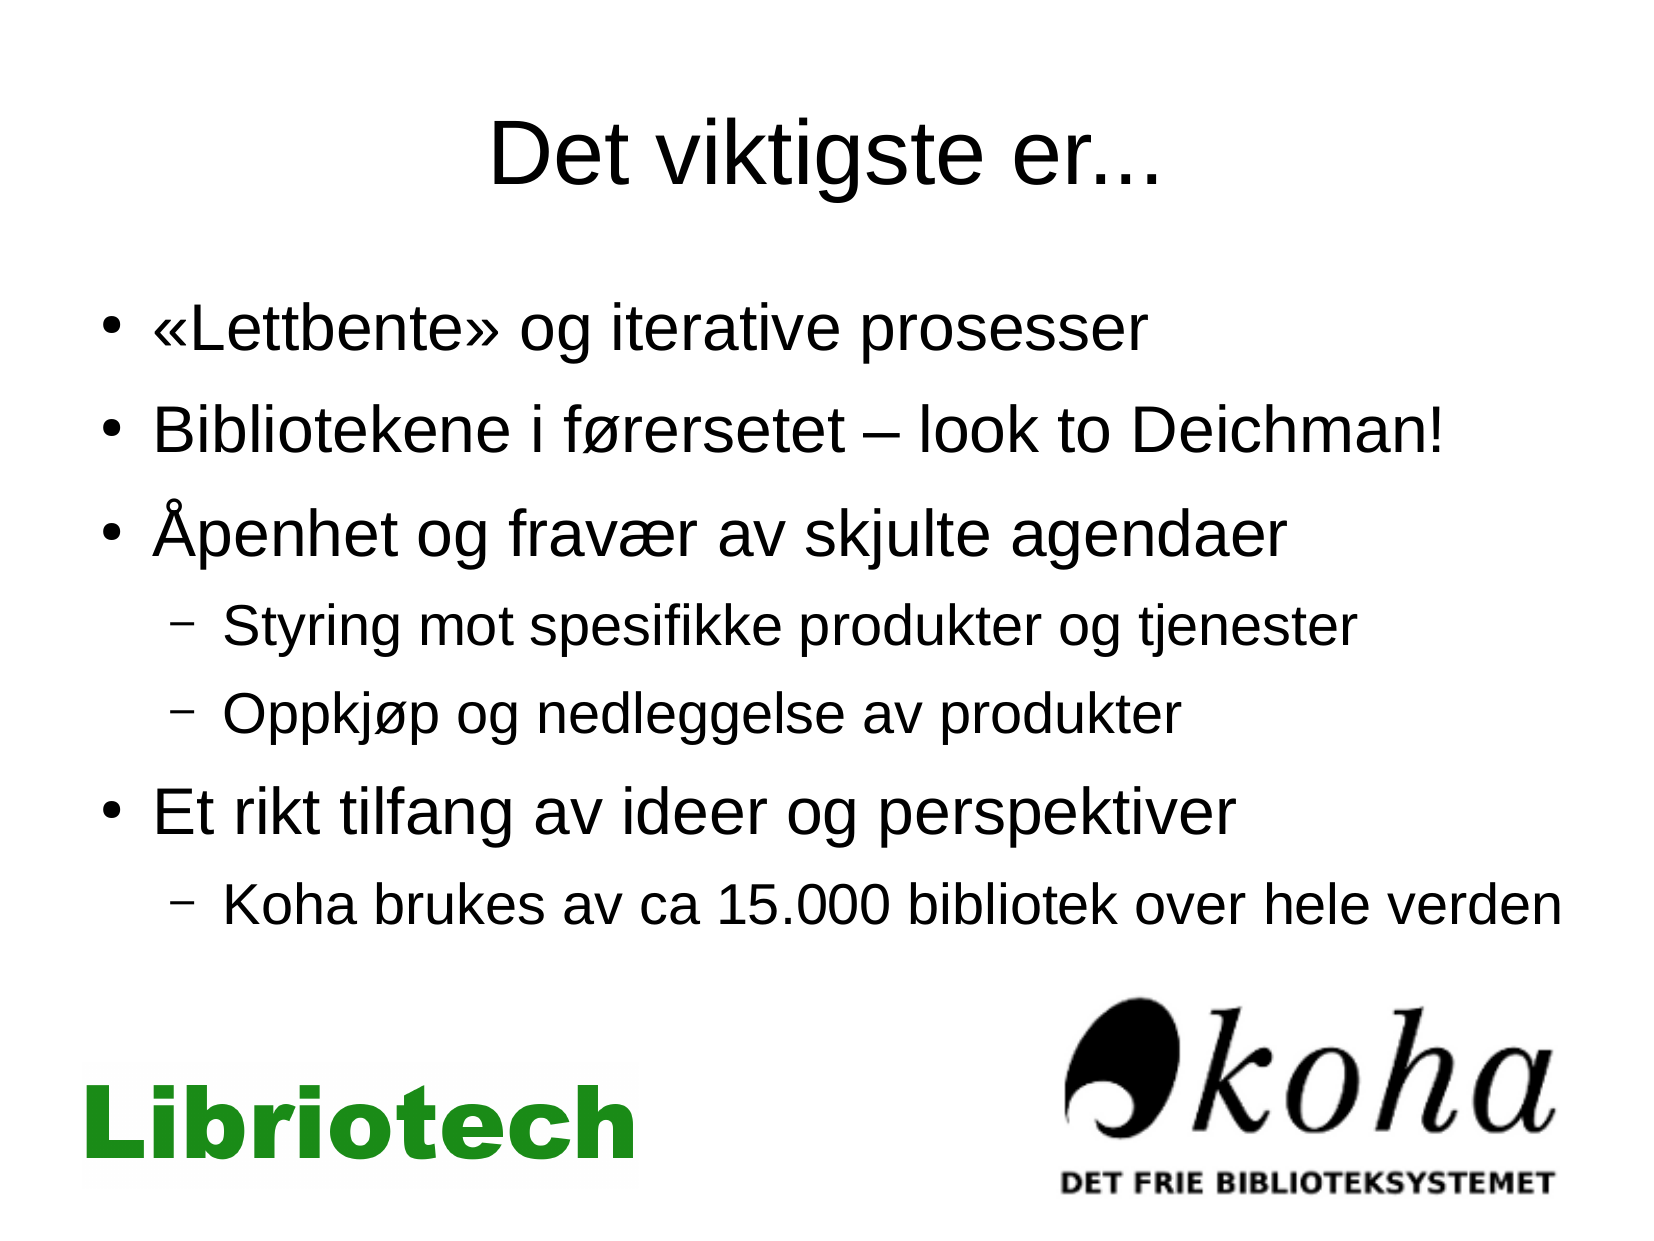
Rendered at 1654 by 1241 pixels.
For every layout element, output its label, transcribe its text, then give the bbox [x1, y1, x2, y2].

picture [82, 1062, 639, 1189]
list «Lettbente» og iterative prosesser Bibliotekene i førersetet – look to Deichman! Åpenhet og fravær av skjulte agendaer Styring mot spesifikke produkter og tjenester Oppkjøp og nedleggelse av produkter Et rikt tilfang av ideer og perspektiver Koha brukes av ca 15.000 bibliotek over hele verden [82, 290, 1571, 957]
title Det viktigste er... [82, 49, 1571, 257]
picture [1051, 988, 1568, 1205]
